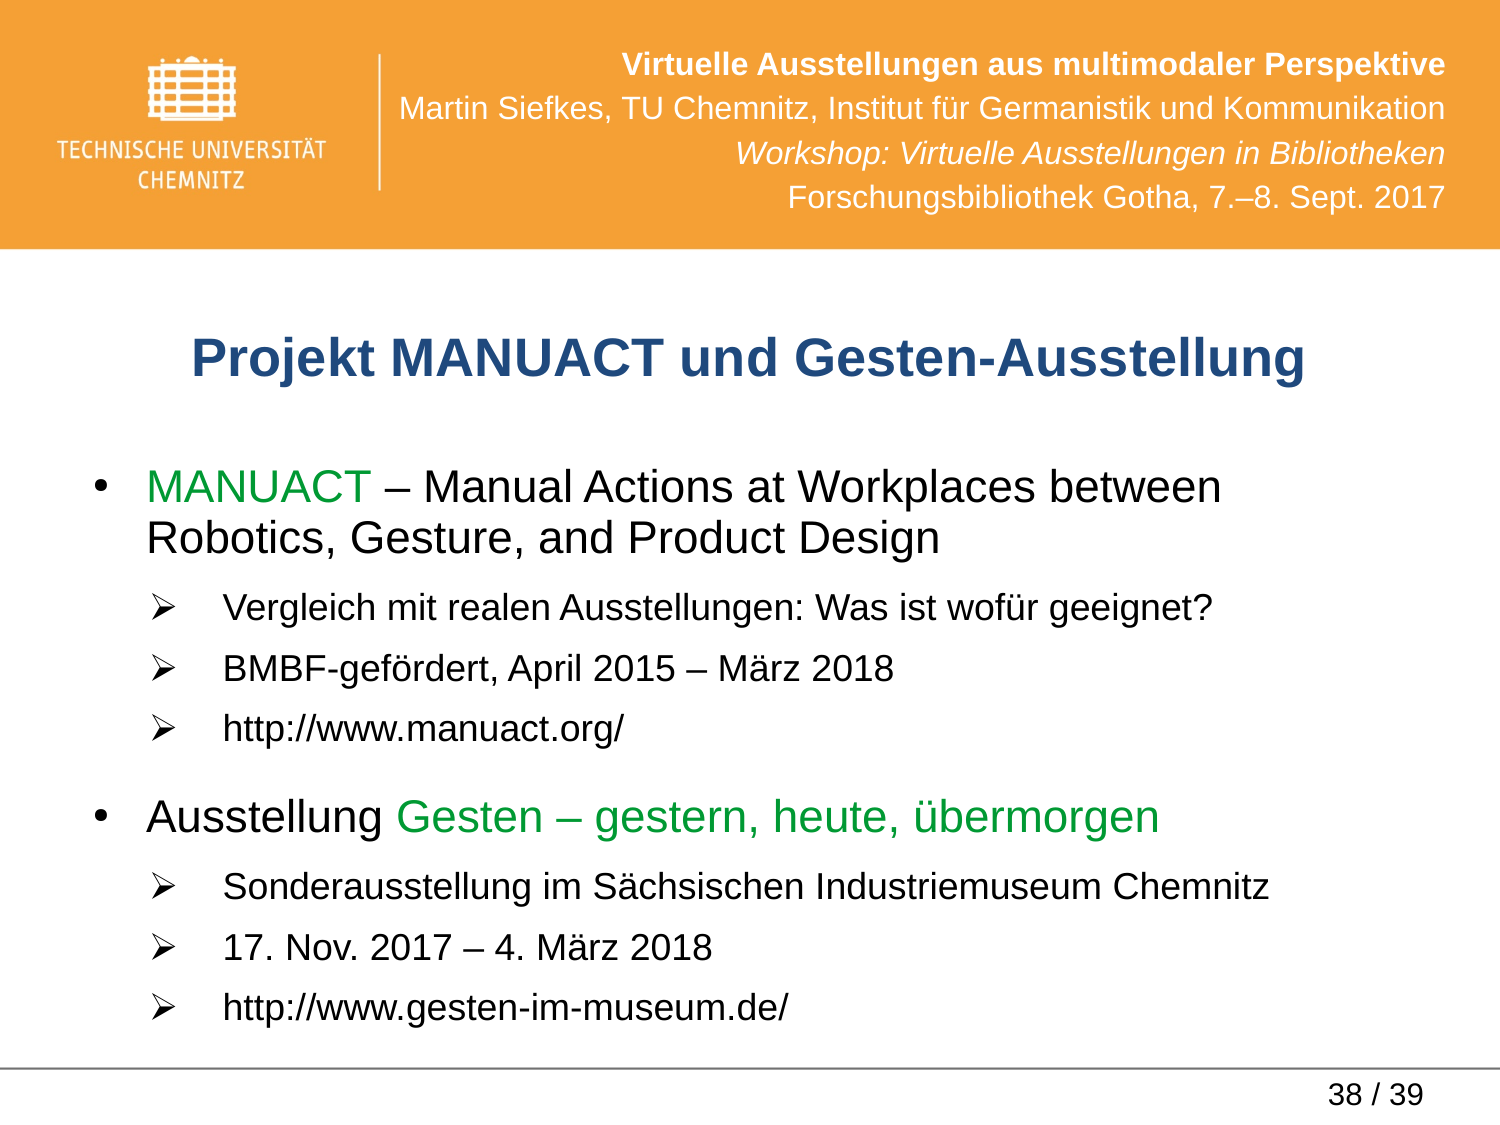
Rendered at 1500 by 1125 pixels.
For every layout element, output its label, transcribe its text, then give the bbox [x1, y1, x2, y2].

text_box Projekt MANUACT und Gesten-Ausstellung [59, 314, 1441, 449]
text_box <Foliennummer> / 39 [1162, 1069, 1500, 1120]
list MANUACT – Manual Actions at Workplaces between Robotics, Gesture, and Product Design  Vergleich mit realen Ausstellungen: Was ist wofür geeignet?  BMBF-gefördert, April 2015 – März 2018  http://www.manuact.org/ Ausstellung Gesten – gestern, heute, übermorgen  Sonderausstellung im Sächsischen Industriemuseum Chemnitz  17. Nov. 2017 – 4. März 2018  http://www.gesten-im-museum.de/ [75, 460, 1426, 1002]
picture [0, 0, 1500, 1125]
list [419, 45, 774, 197]
